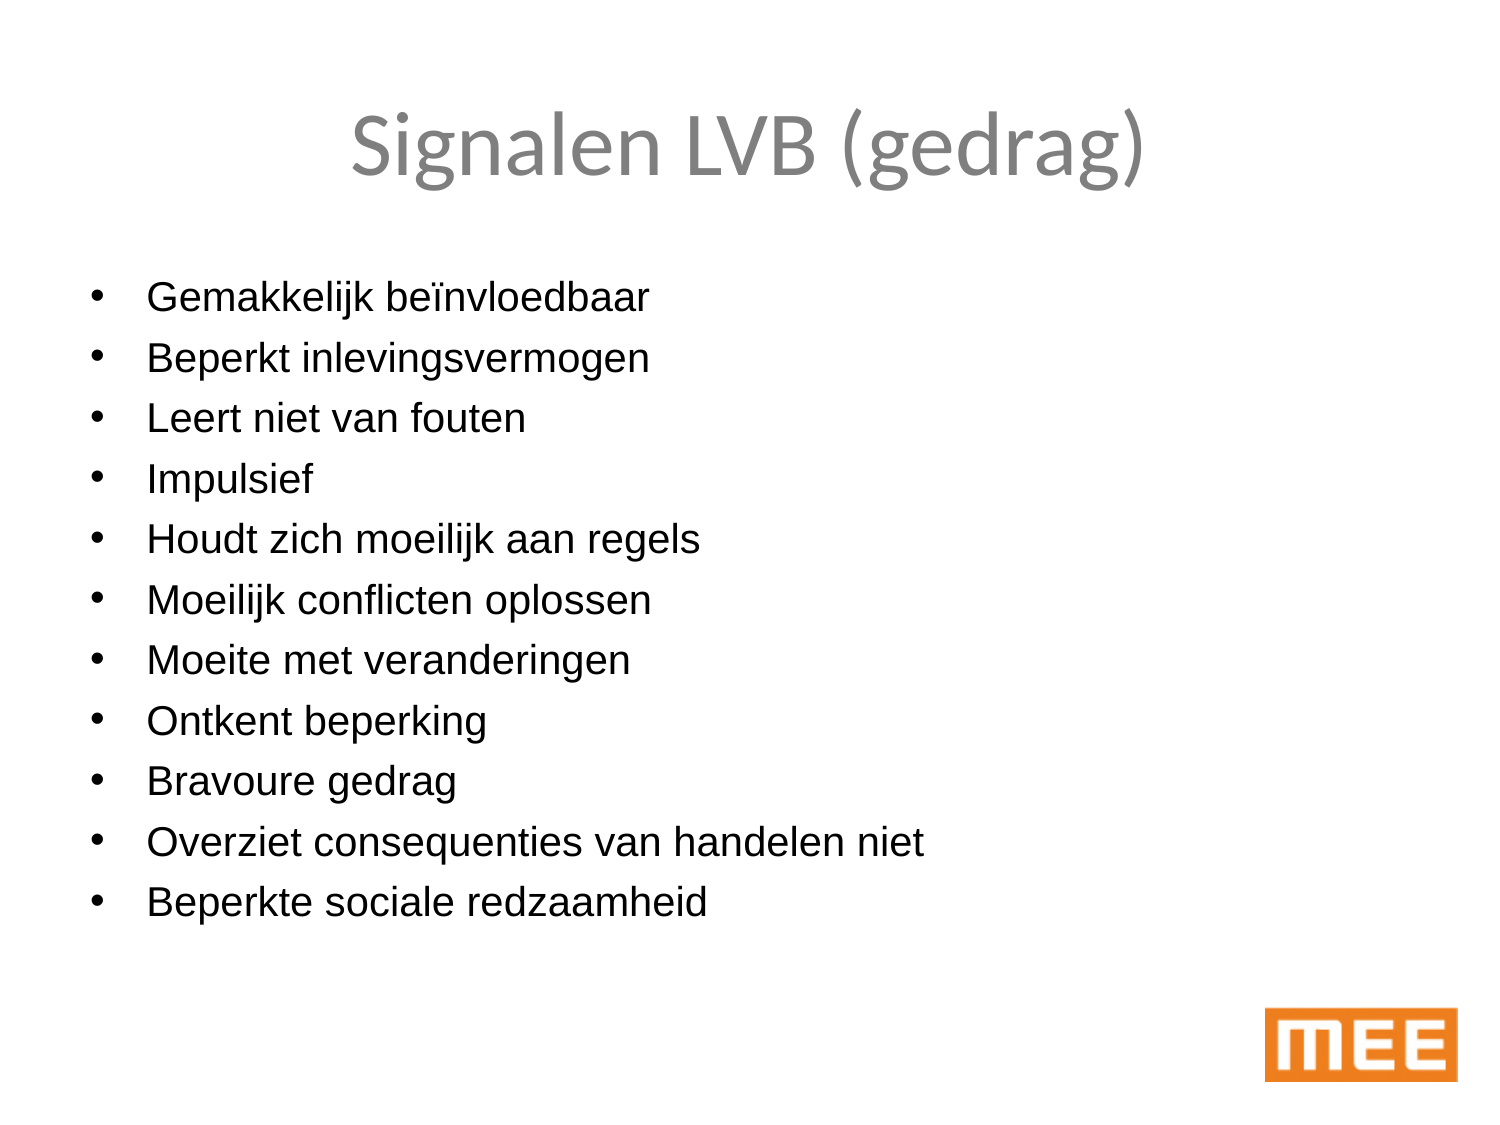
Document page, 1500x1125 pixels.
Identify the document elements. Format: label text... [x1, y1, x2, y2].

title Signalen LVB (gedrag) [75, 45, 1426, 233]
list Gemakkelijk beïnvloedbaar Beperkt inlevingsvermogen Leert niet van fouten Impulsief Houdt zich moeilijk aan regels Moeilijk conflicten oplossen Moeite met veranderingen Ontkent beperking Bravoure gedrag Overziet consequenties van handelen niet Beperkte sociale redzaamheid [75, 262, 1426, 1005]
picture [1265, 1007, 1458, 1082]
